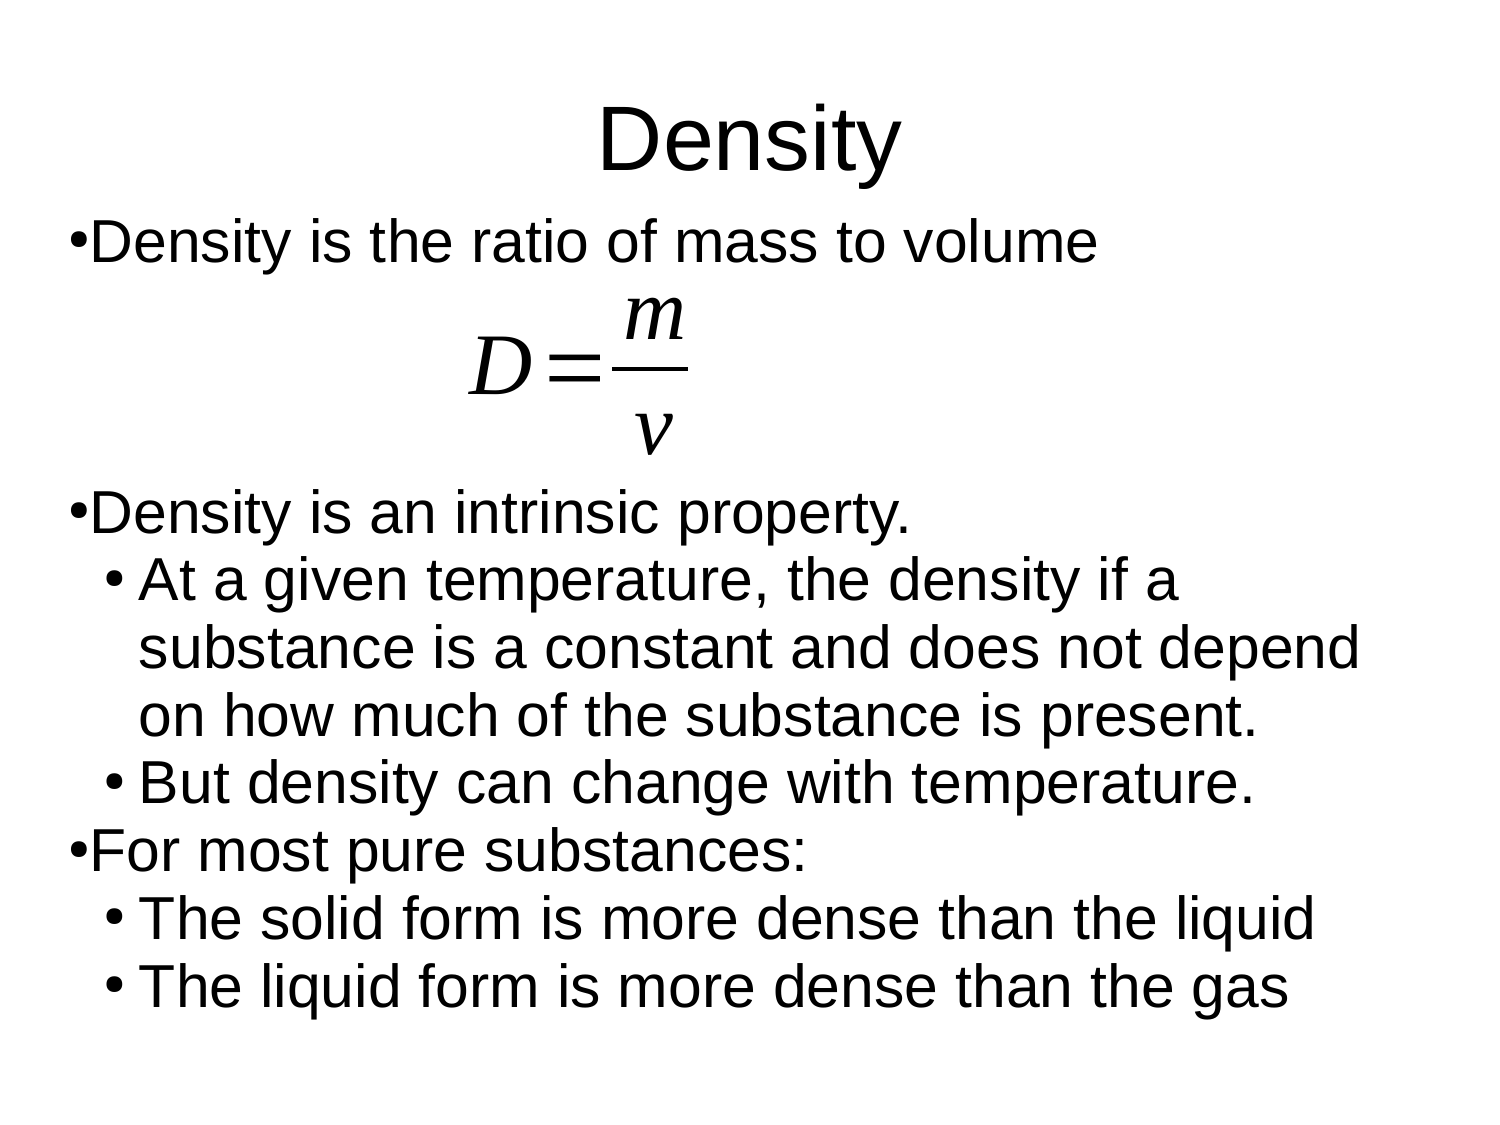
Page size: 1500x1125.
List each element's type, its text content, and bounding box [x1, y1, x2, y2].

subtitle Density is the ratio of mass to volume Density is an intrinsic property. At a given temperature, the density if a substance is a constant and does not depend on how much of the substance is present. But density can change with temperature. For most pure substances: The solid form is more dense than the liquid The liquid form is more dense than the gas [68, 206, 1418, 1021]
title Density [75, 44, 1425, 233]
chart [442, 262, 715, 477]
